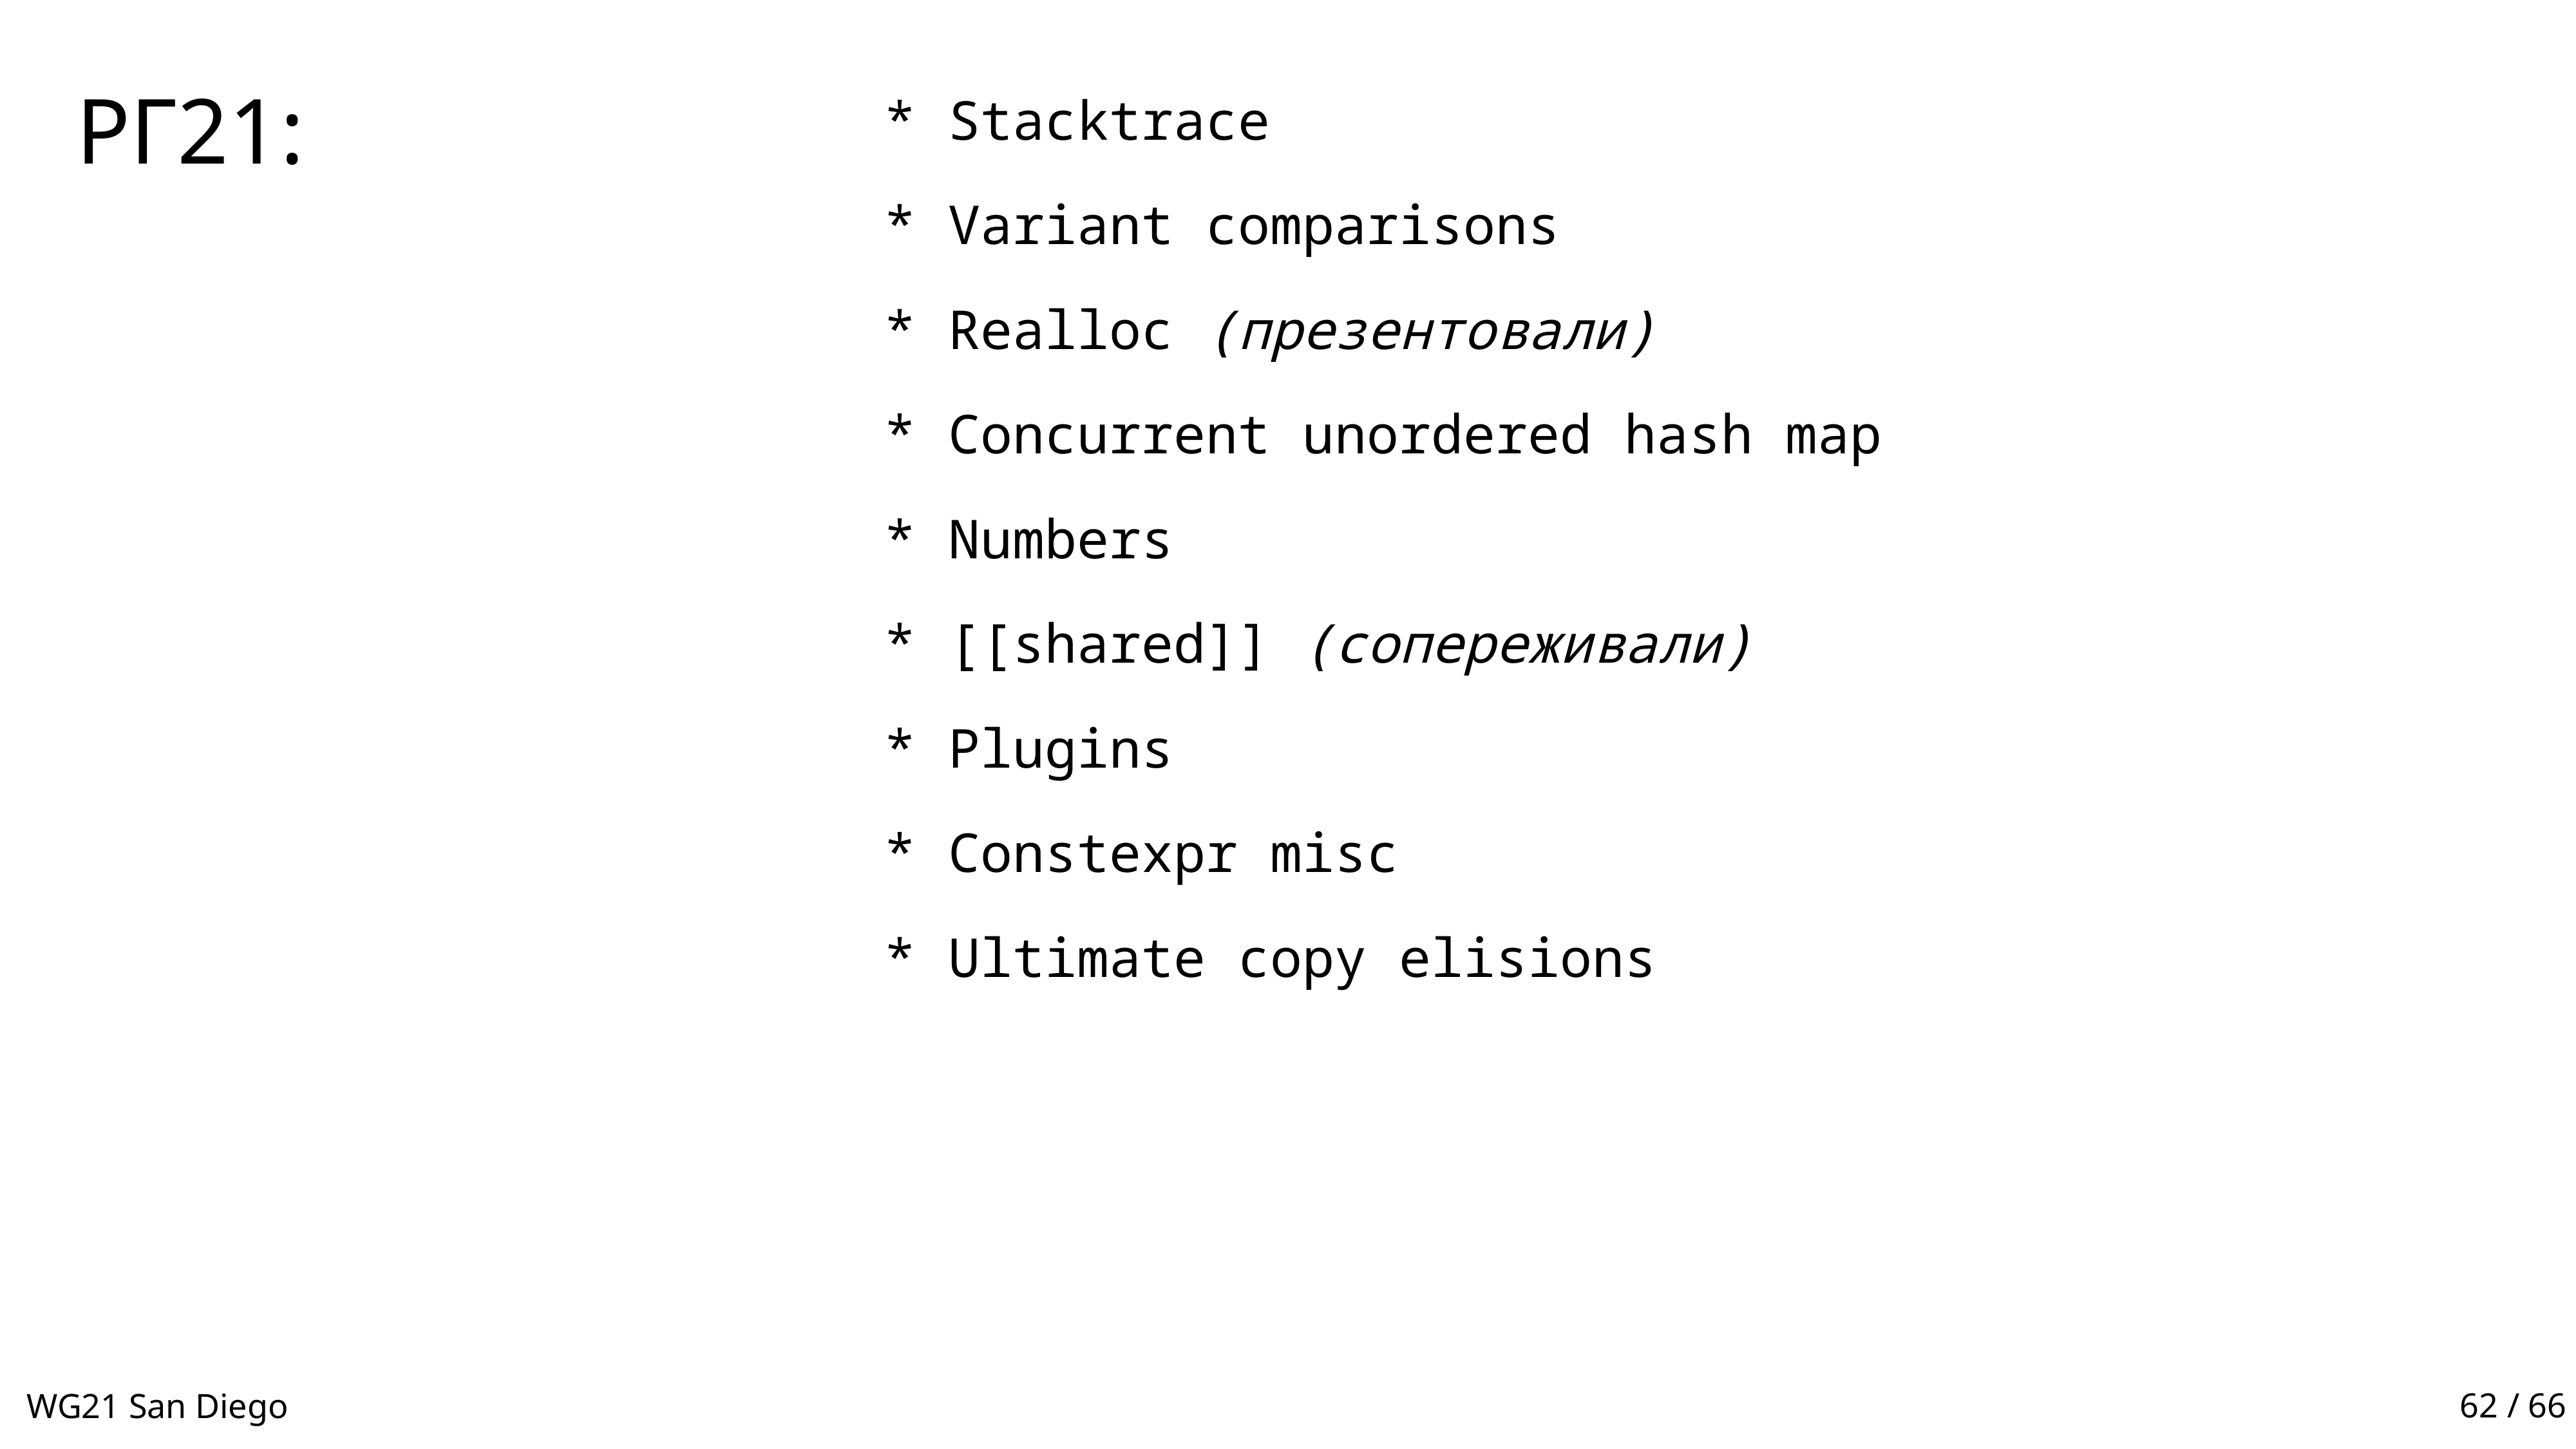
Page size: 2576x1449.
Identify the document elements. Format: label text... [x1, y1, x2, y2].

list <number> / 66 [1479, 1376, 2576, 1431]
list * Stacktrace * Variant comparisons * Realloc (презентовали) * Concurrent unordered hash map * Numbers * [[shared]] (сопереживали) * Plugins * Constexpr misc * Ultimate copy elisions [875, 81, 2460, 1249]
list WG21 San Diego [17, 1376, 1114, 1431]
title РГ21: [66, 81, 802, 486]
